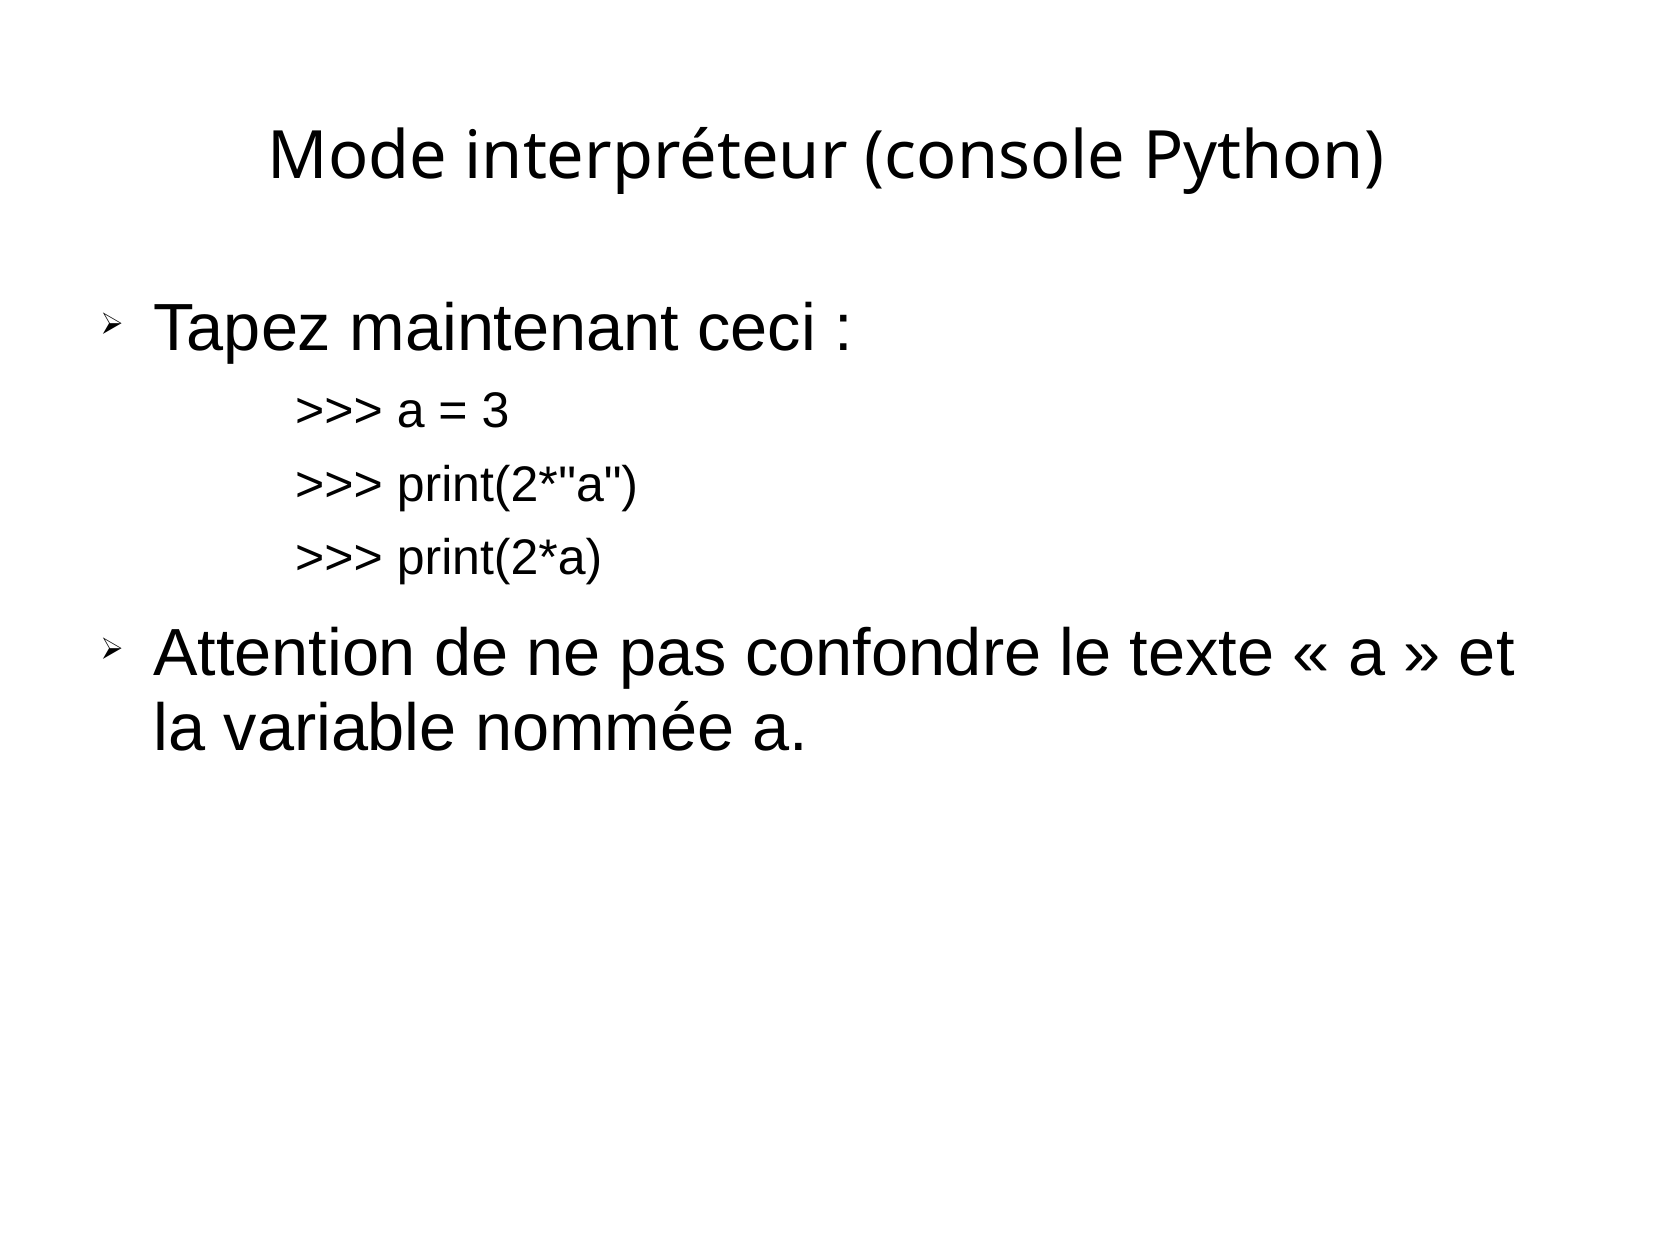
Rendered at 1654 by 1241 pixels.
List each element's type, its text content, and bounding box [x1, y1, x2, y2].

list Tapez maintenant ceci : >>> a = 3 >>> print(2*"a") >>> print(2*a) Attention de ne pas confondre le texte « a » et la variable nommée a. [82, 290, 1571, 1010]
title Mode interpréteur (console Python) [82, 49, 1571, 257]
